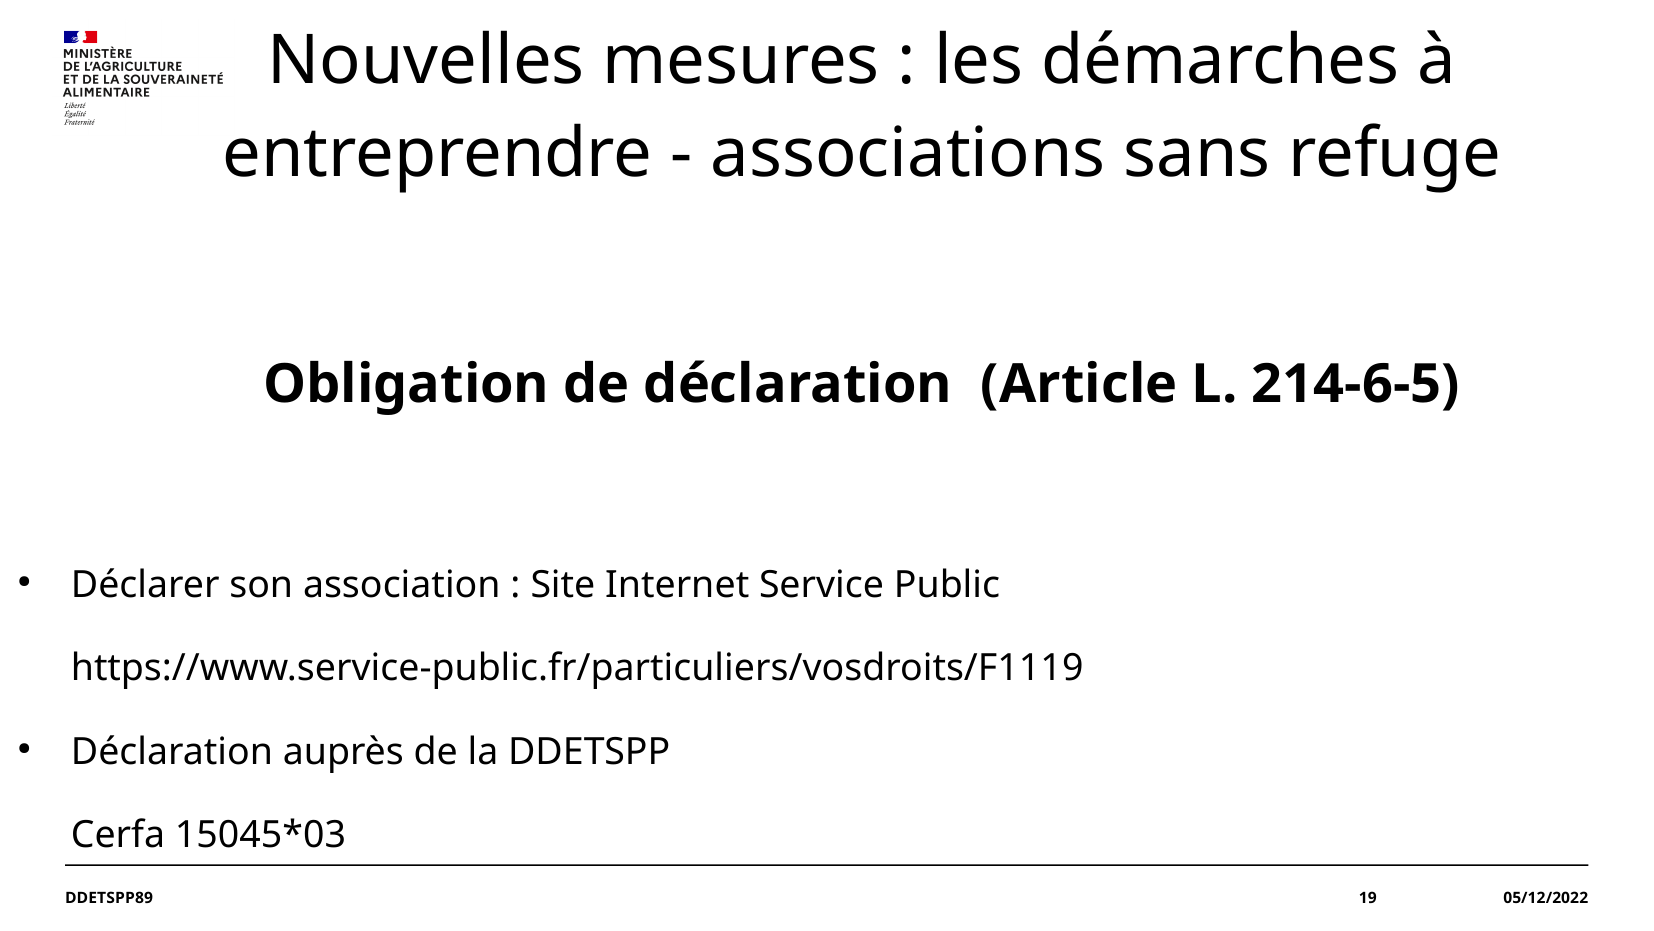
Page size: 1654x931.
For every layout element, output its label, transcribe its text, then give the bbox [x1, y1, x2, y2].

slide_number 19 [1132, 865, 1377, 931]
list Obligation de déclaration (Article L. 214-6-5) Déclarer son association : Site Internet Service Public https://www.service-public.fr/particuliers/vosdroits/F1119 Déclaration auprès de la DDETSPP Cerfa 15045*03 [0, 177, 1654, 865]
footer DDETSPP89 [65, 865, 1132, 931]
title Nouvelles mesures : les démarches à entreprendre - associations sans refuge [0, 9, 1654, 177]
slide_number 05/12/2022 [1377, 865, 1589, 931]
